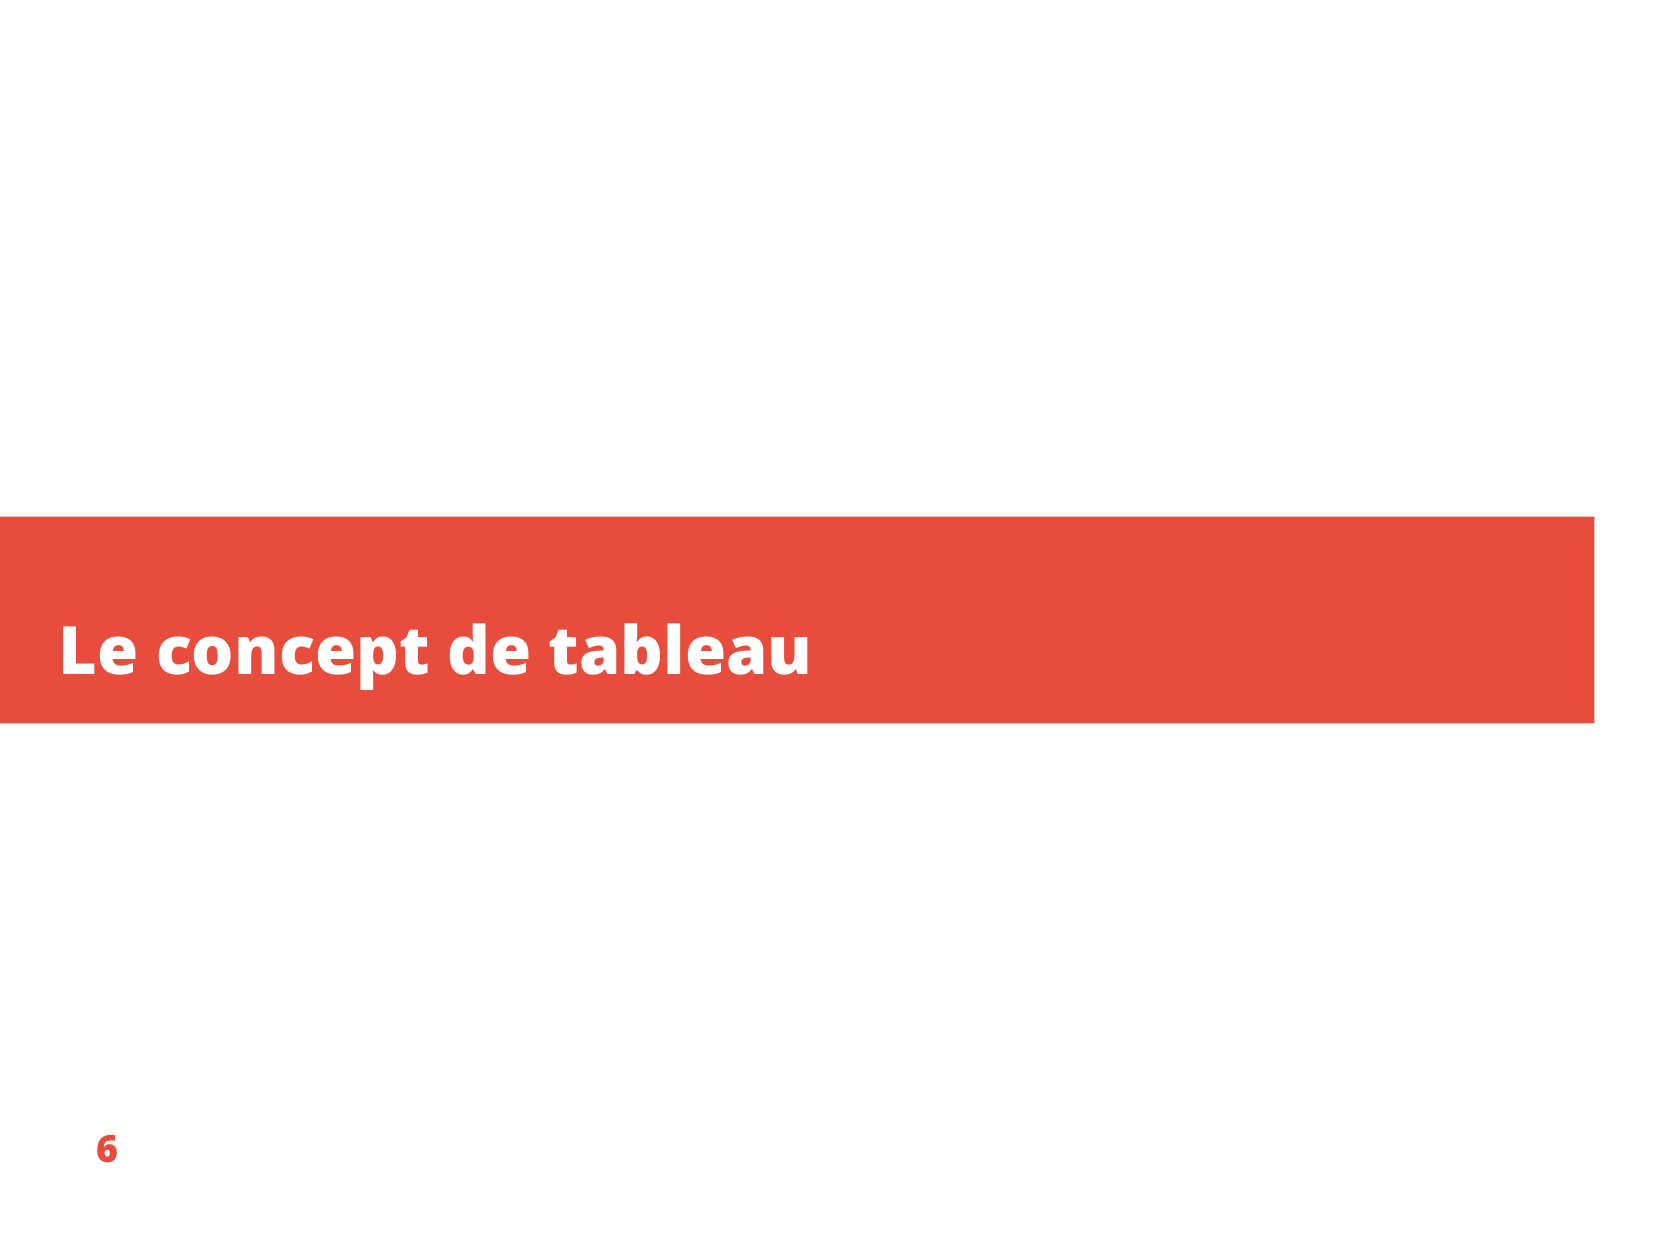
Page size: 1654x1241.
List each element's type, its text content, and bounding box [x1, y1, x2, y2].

title Le concept de tableau [59, 546, 1595, 694]
